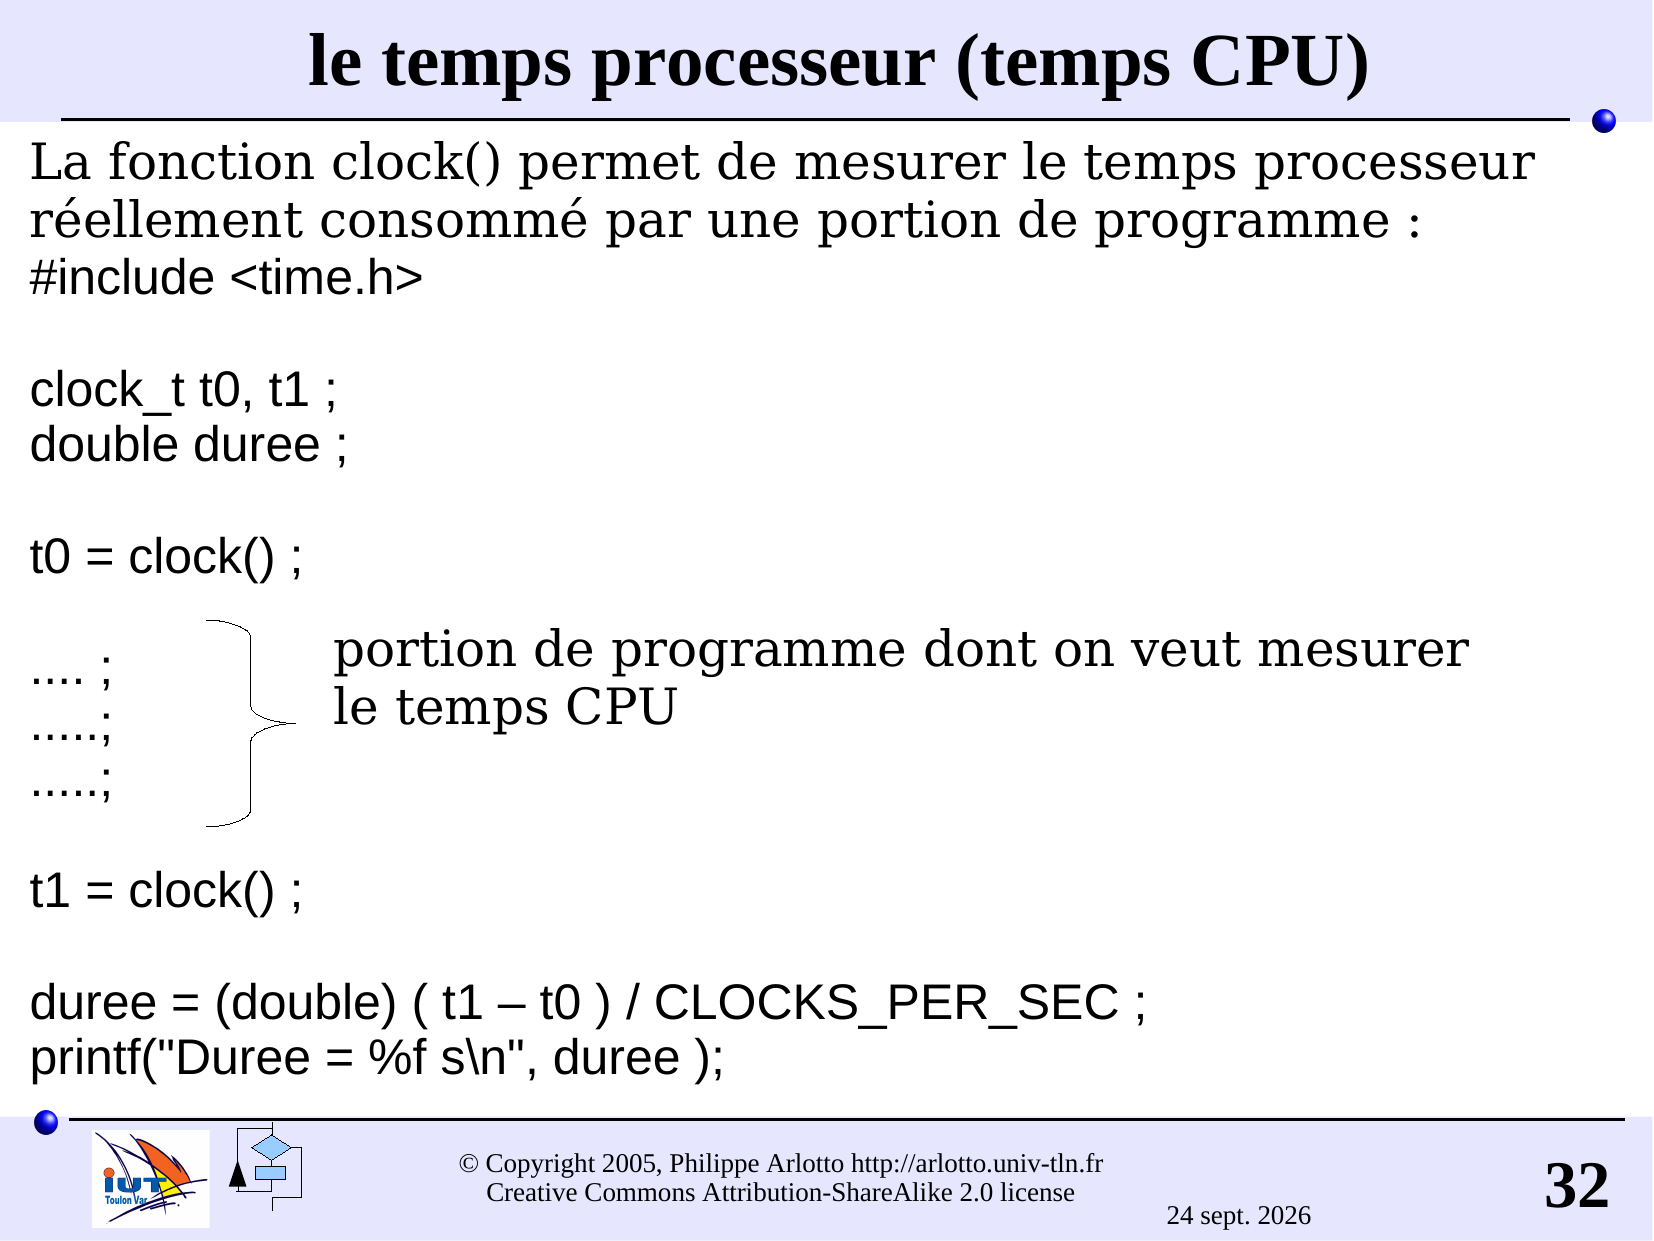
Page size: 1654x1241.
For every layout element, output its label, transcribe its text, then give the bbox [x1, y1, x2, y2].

title le temps processeur (temps CPU) [95, 11, 1585, 110]
text_box La fonction clock() permet de mesurer le temps processeur réellement consommé par une portion de programme : #include <time.h> clock_t t0, t1 ; double duree ; t0 = clock() ; .... ; .....; .....; t1 = clock() ; duree = (double) ( t1 – t0 ) / CLOCKS_PER_SEC ; printf("Duree = %f s\n", duree ); [29, 132, 1537, 1207]
text_box portion de programme dont on veut mesurer le temps CPU [333, 620, 1471, 738]
